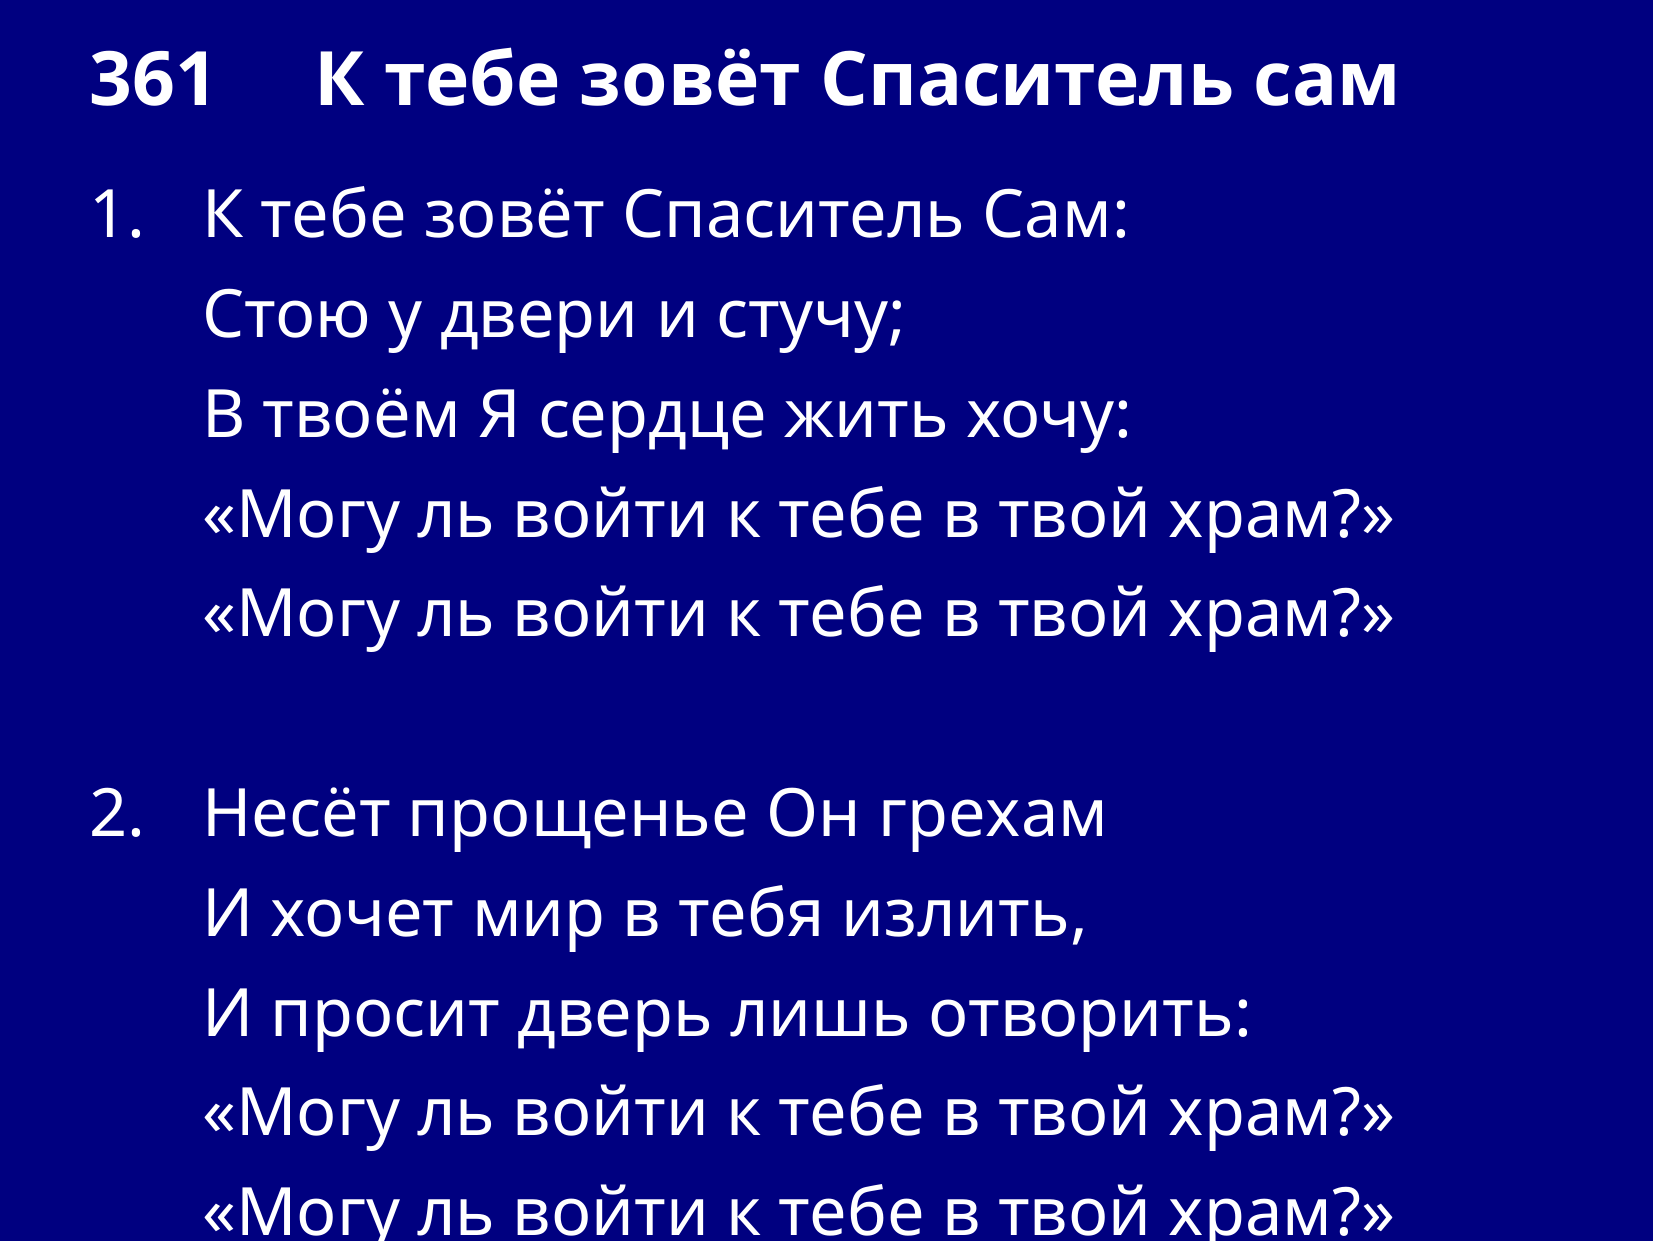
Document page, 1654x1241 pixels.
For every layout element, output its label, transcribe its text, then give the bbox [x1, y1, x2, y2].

text_box 1. К тебе зовёт Спаситель Сам: Стою у двери и стучу; В твоём Я сердце жить хочу: «Могу ль войти к тебе в твой храм?» «Могу ль войти к тебе в твой храм?» 2. Несёт прощенье Он грехам И хочет мир в тебя излить, И просит дверь лишь отворить: «Могу ль войти к тебе в твой храм?» «Могу ль войти к тебе в твой храм?» [75, 150, 1576, 1163]
text_box 361 К тебе зовёт Спаситель сам [75, 18, 1576, 131]
